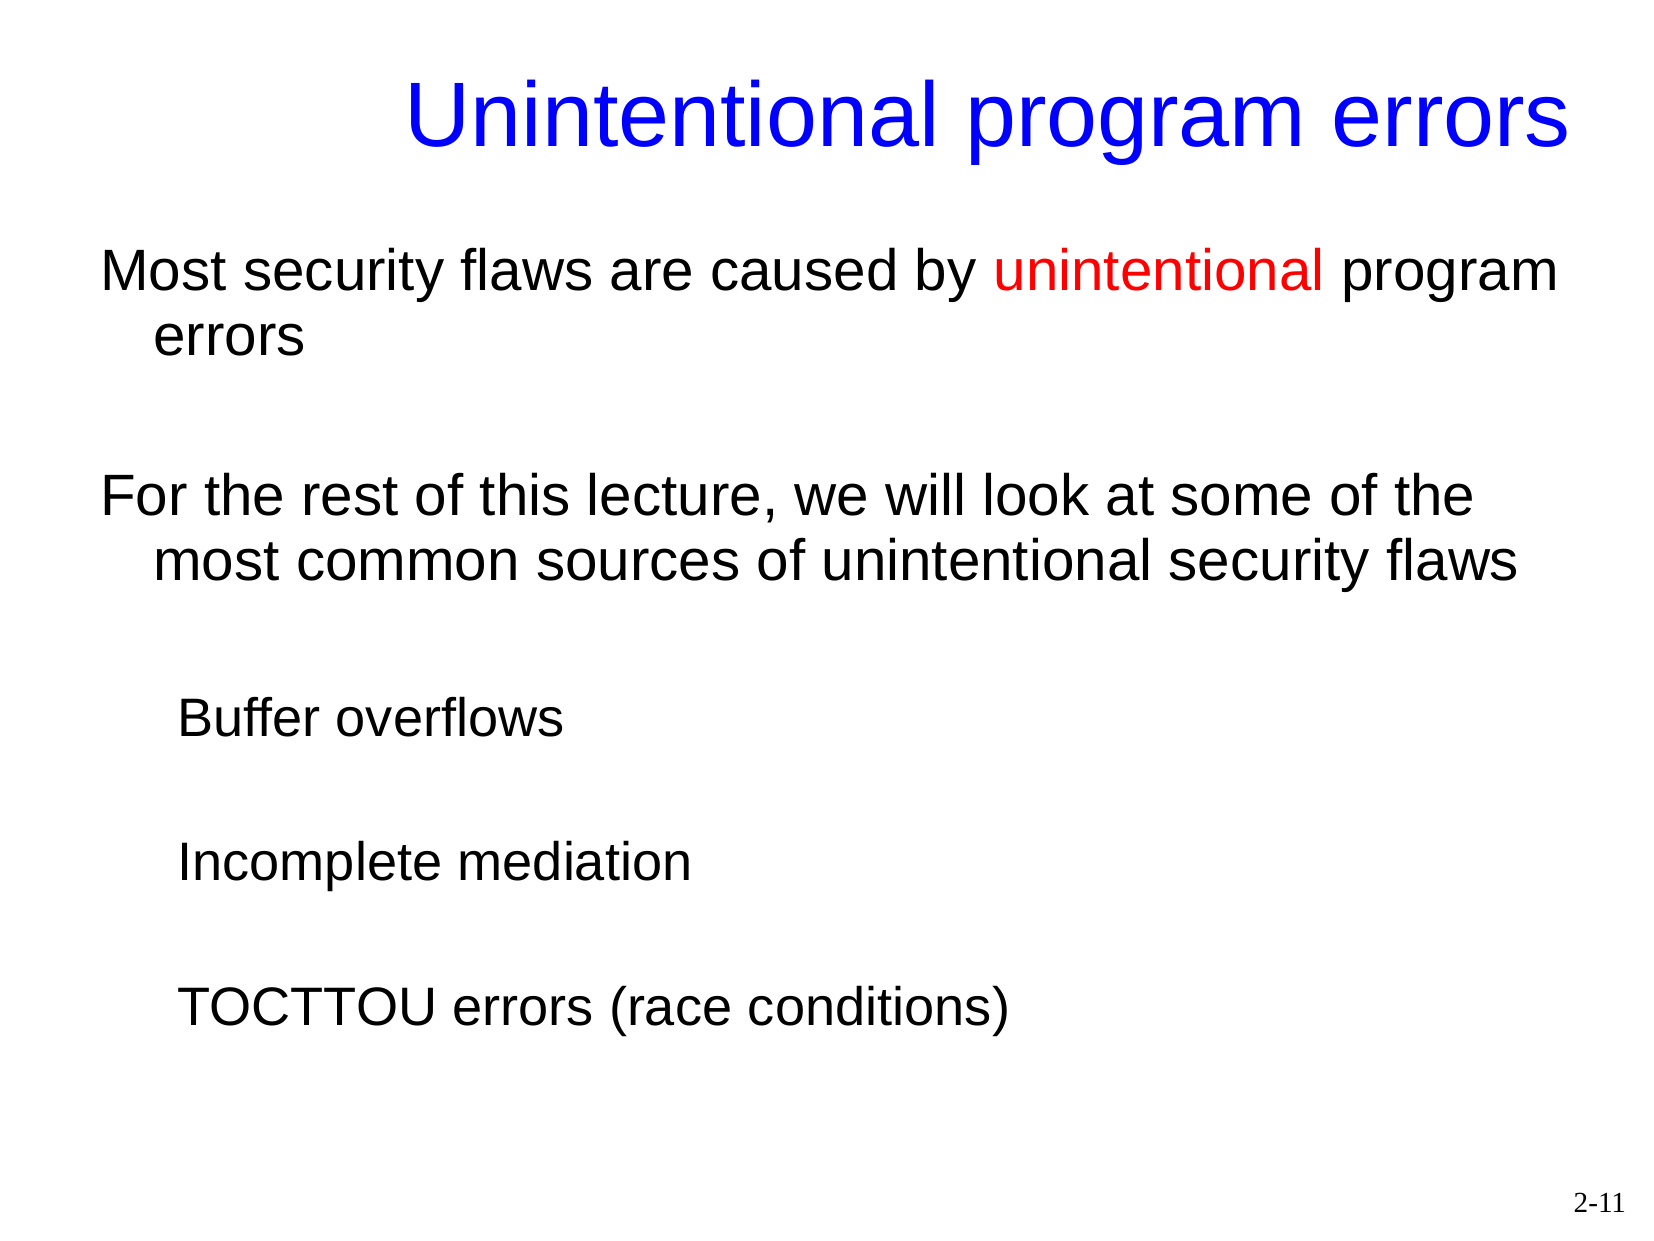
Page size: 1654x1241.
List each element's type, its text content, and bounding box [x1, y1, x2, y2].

list Most security flaws are caused by unintentional program errors For the rest of this lecture, we will look at some of the most common sources of unintentional security flaws Buffer overflows Incomplete mediation TOCTTOU errors (race conditions) [82, 237, 1571, 1156]
title Unintentional program errors [84, 18, 1573, 211]
